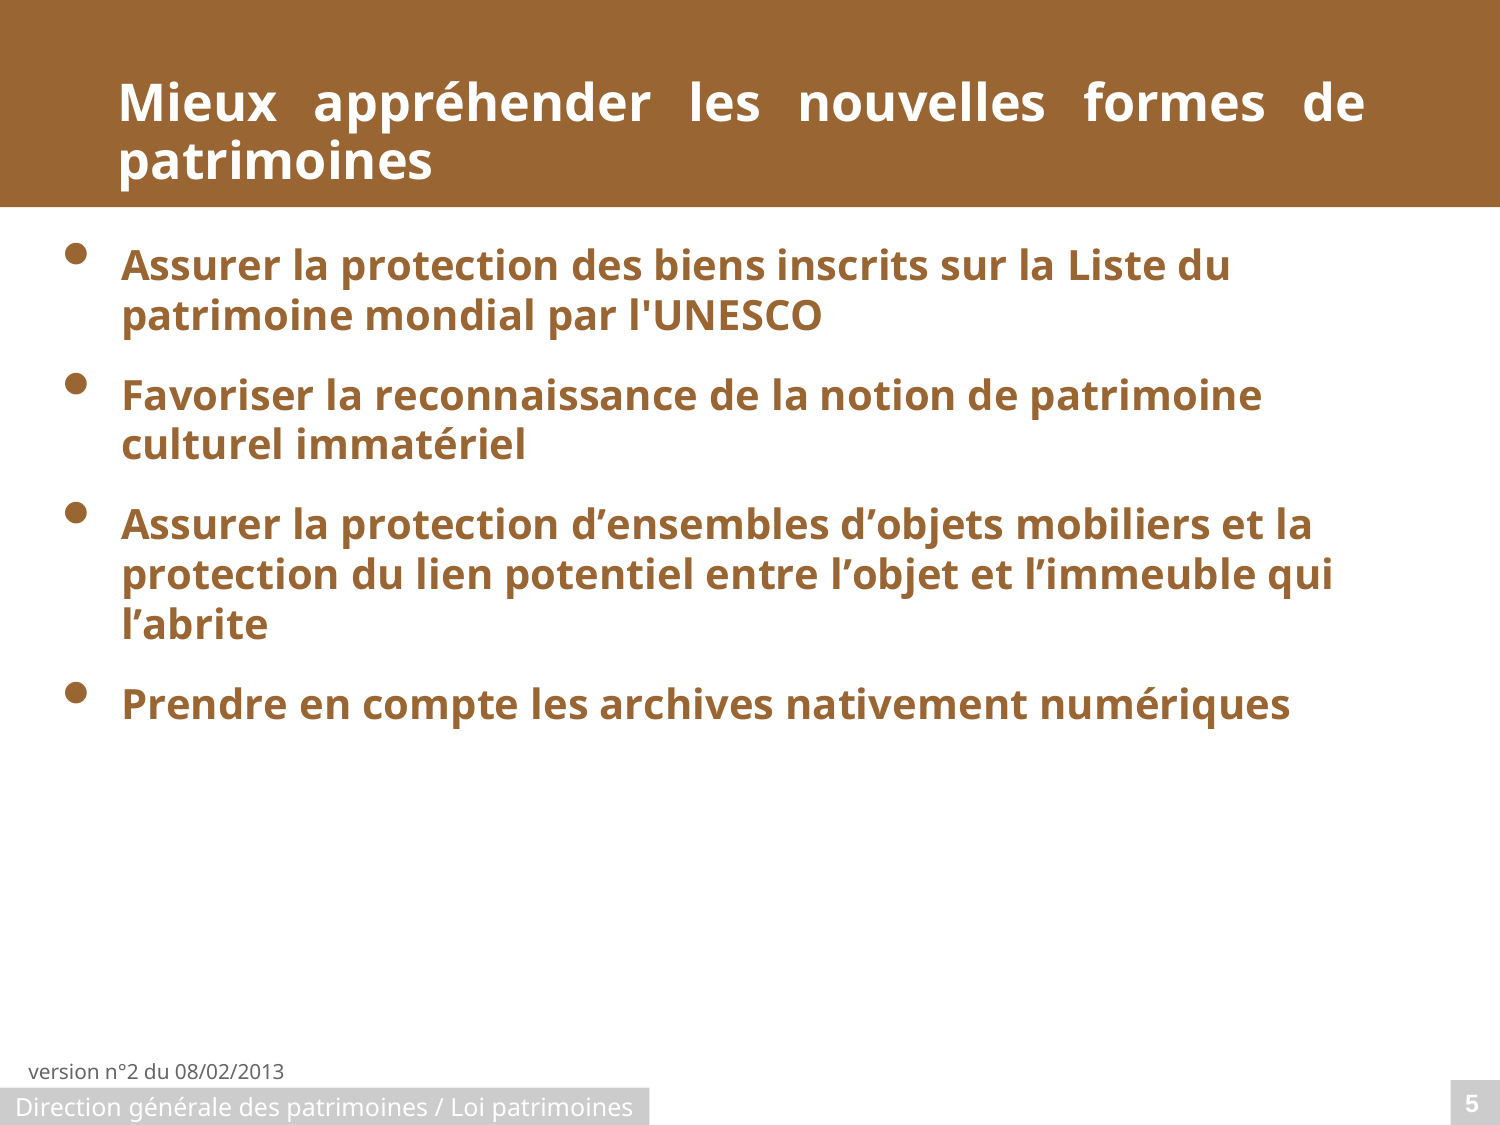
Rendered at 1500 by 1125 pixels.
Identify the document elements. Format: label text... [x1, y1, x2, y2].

list Assurer la protection des biens inscrits sur la Liste du patrimoine mondial par l'UNESCO Favoriser la reconnaissance de la notion de patrimoine culturel immatériel Assurer la protection d’ensembles d’objets mobiliers et la protection du lien potentiel entre l’objet et l’immeuble qui l’abrite Prendre en compte les archives nativement numériques [29, 230, 1412, 1081]
title Mieux appréhender les nouvelles formes de patrimoines [102, 59, 1382, 200]
text_box [0, 0, 1500, 208]
